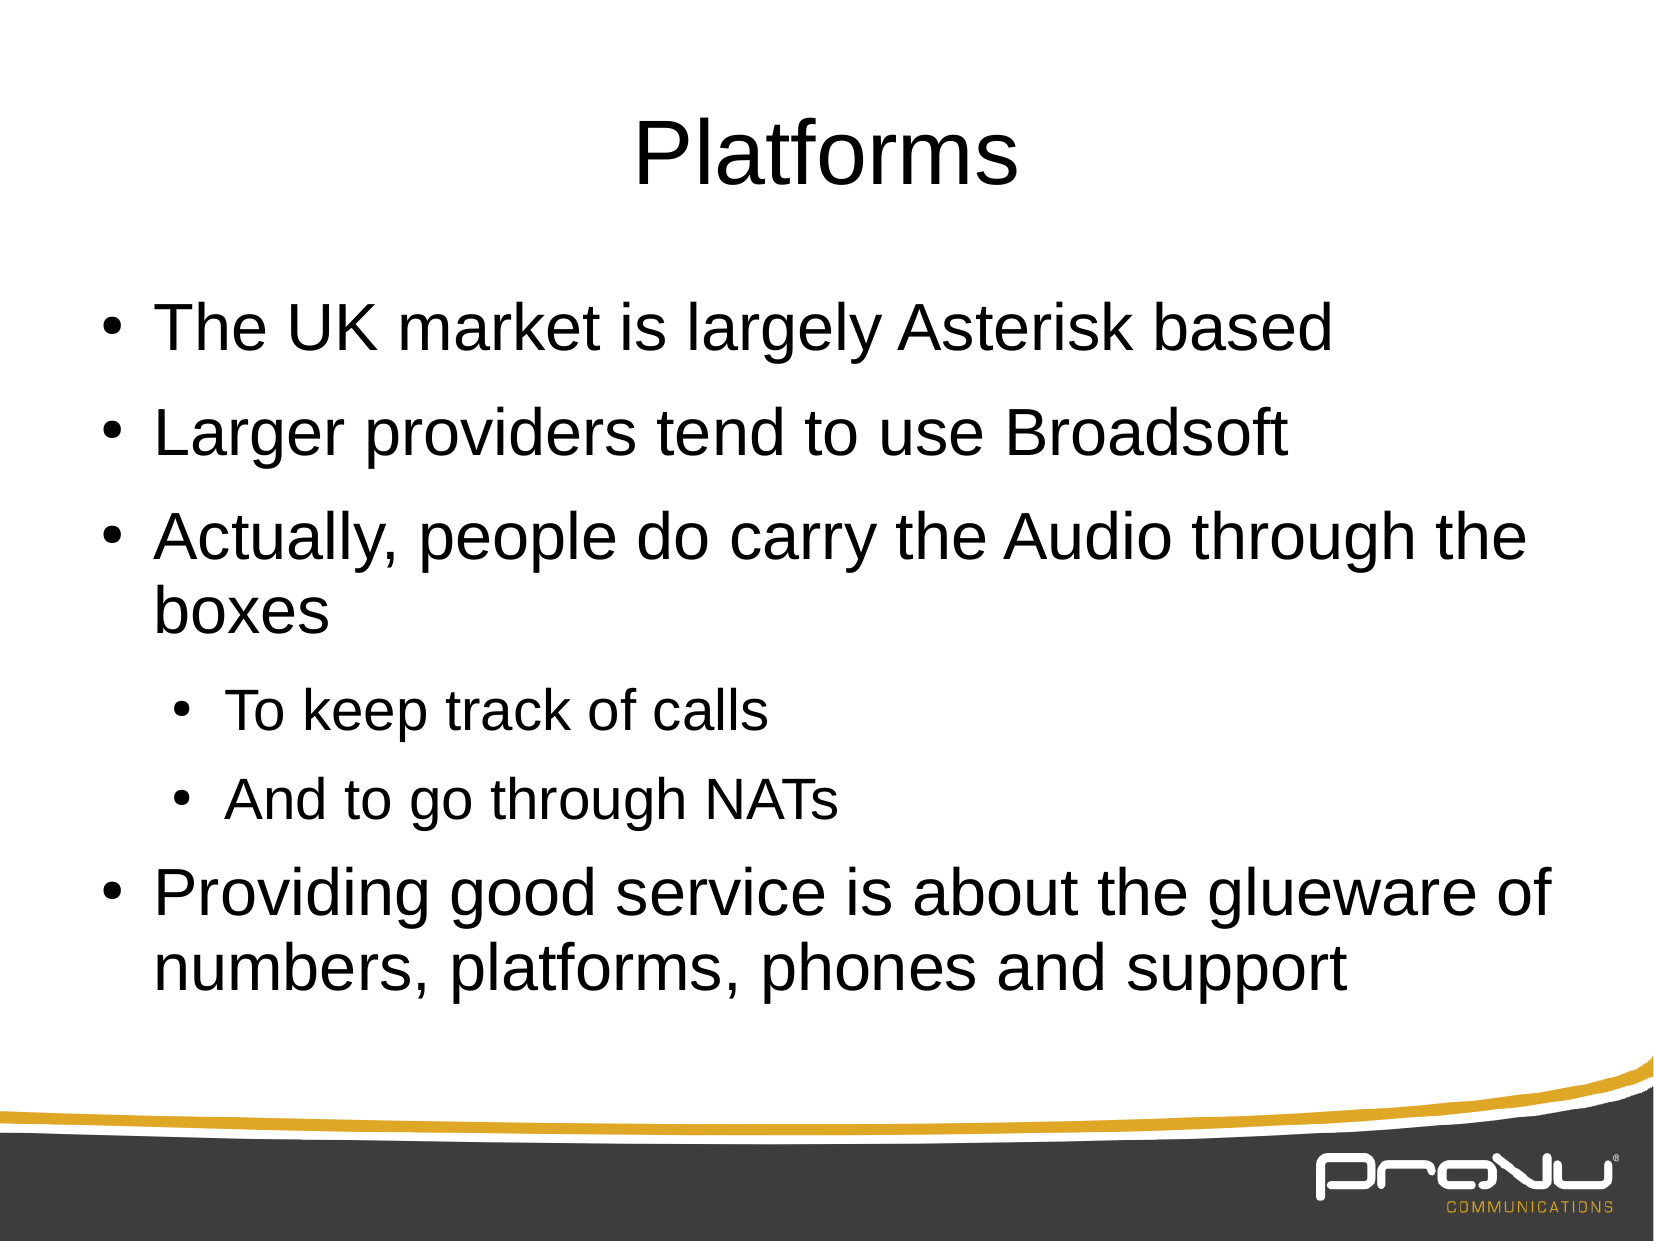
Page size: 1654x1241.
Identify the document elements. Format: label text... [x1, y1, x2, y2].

list The UK market is largely Asterisk based Larger providers tend to use Broadsoft Actually, people do carry the Audio through the boxes To keep track of calls And to go through NATs Providing good service is about the glueware of numbers, platforms, phones and support [82, 290, 1571, 1109]
picture [0, 1039, 1654, 1241]
title Platforms [82, 49, 1571, 257]
